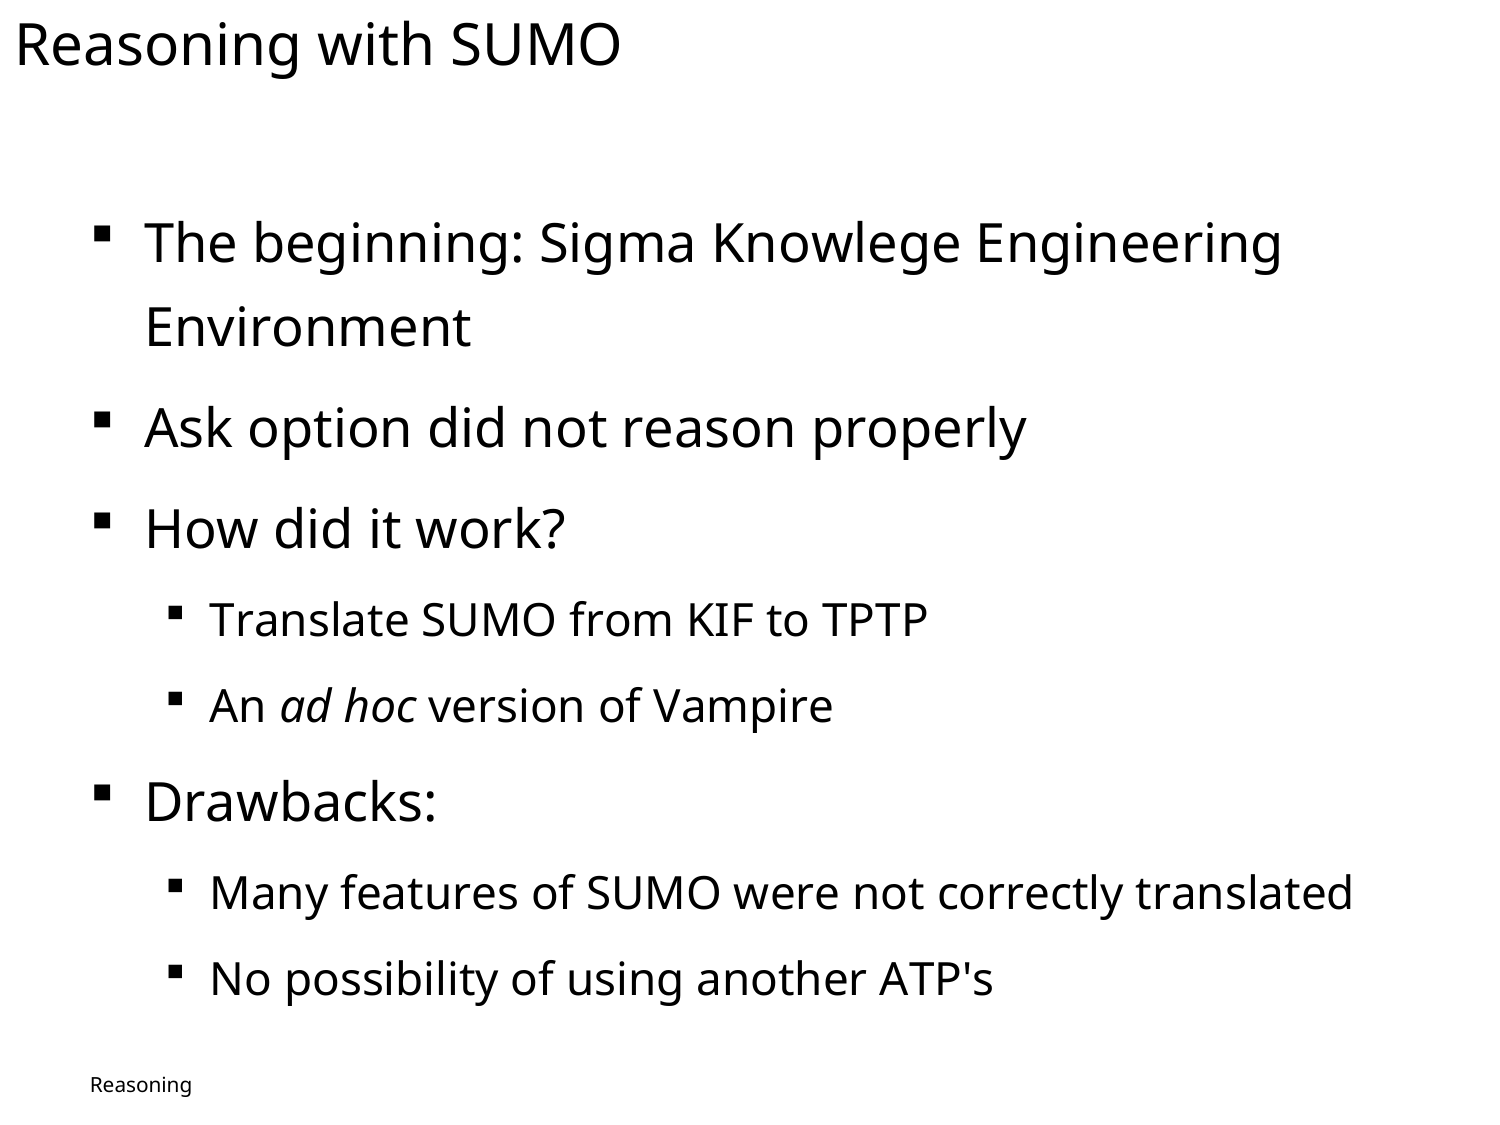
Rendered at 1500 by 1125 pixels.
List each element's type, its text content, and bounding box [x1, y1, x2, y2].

list The beginning: Sigma Knowlege Engineering Environment Ask option did not reason properly How did it work? Translate SUMO from KIF to TPTP An ad hoc version of Vampire Drawbacks: Many features of SUMO were not correctly translated No possibility of using another ATP's [75, 112, 1486, 1035]
title Reasoning with SUMO [0, 0, 1500, 91]
